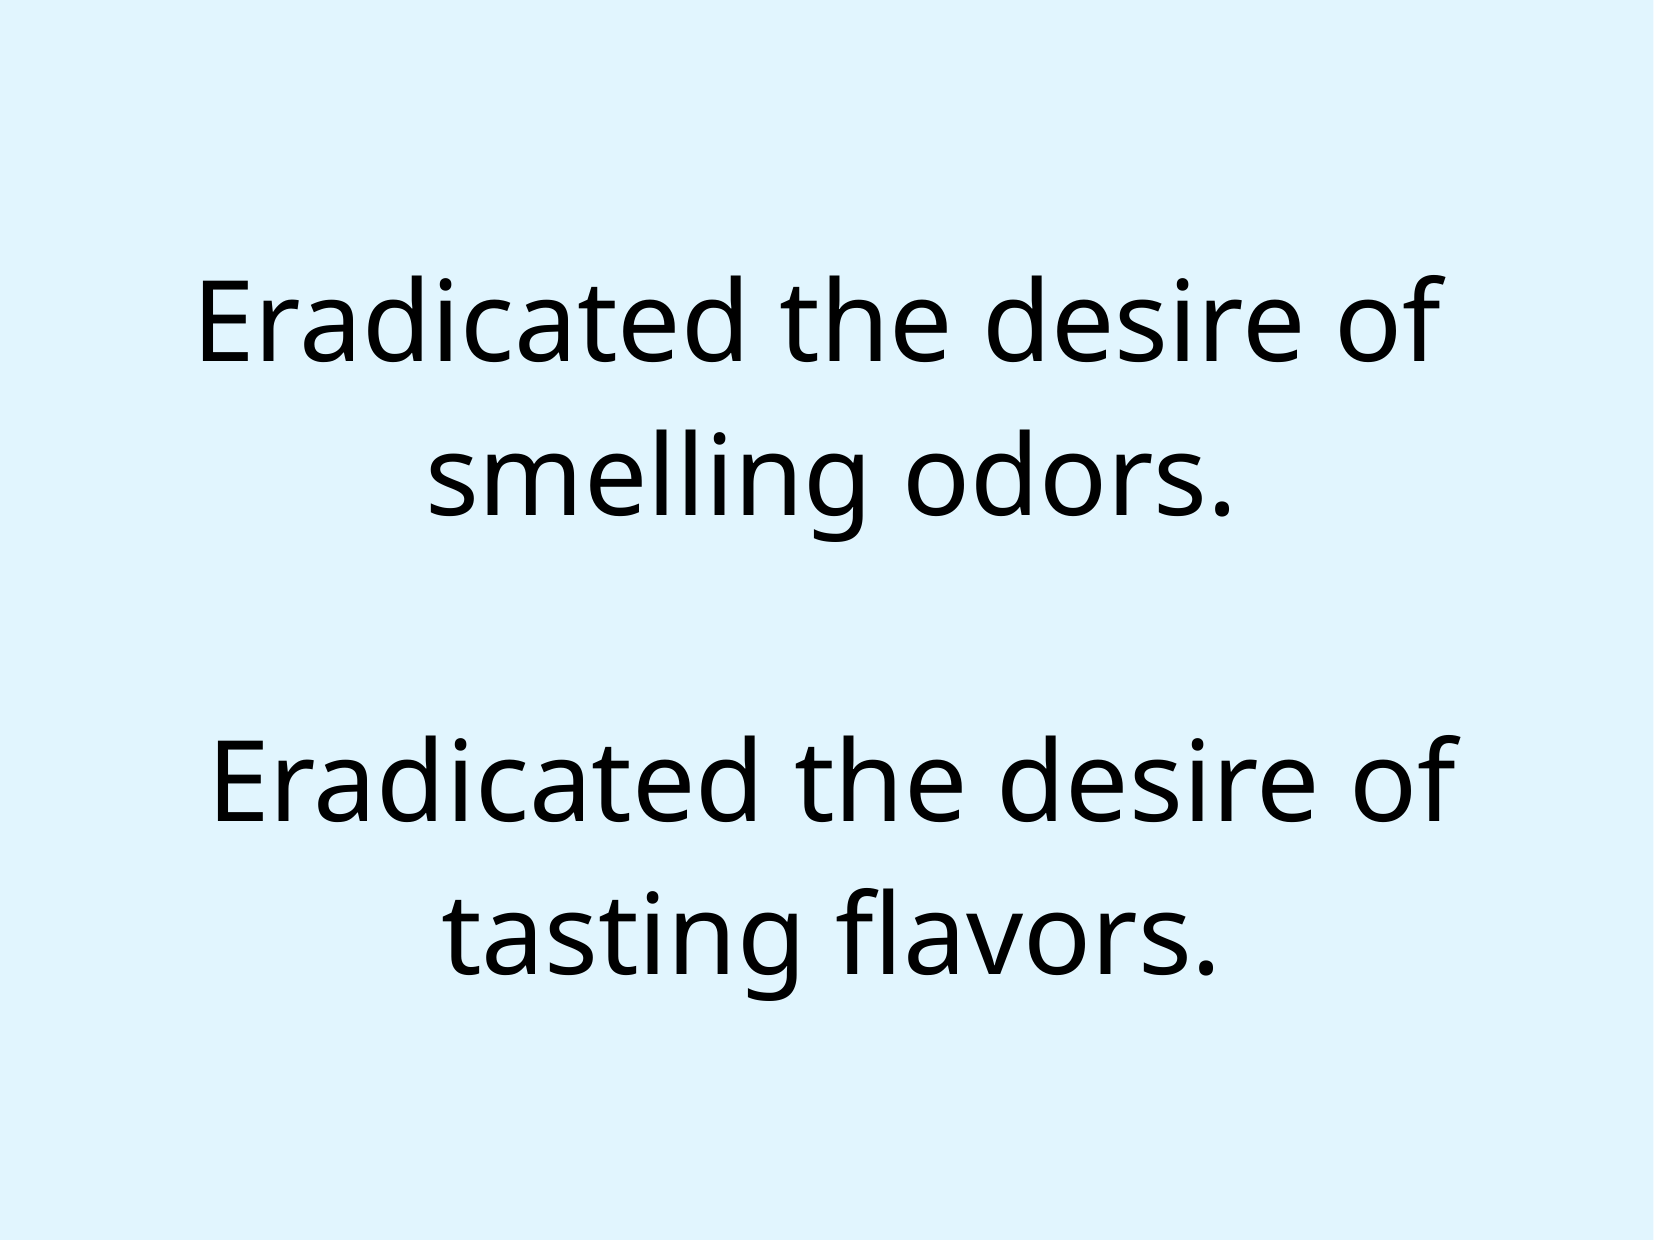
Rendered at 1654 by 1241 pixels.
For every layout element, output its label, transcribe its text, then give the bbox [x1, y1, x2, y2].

subtitle Eradicated the desire of smelling odors. Eradicated the desire of tasting flavors. [45, 1, 1618, 1241]
